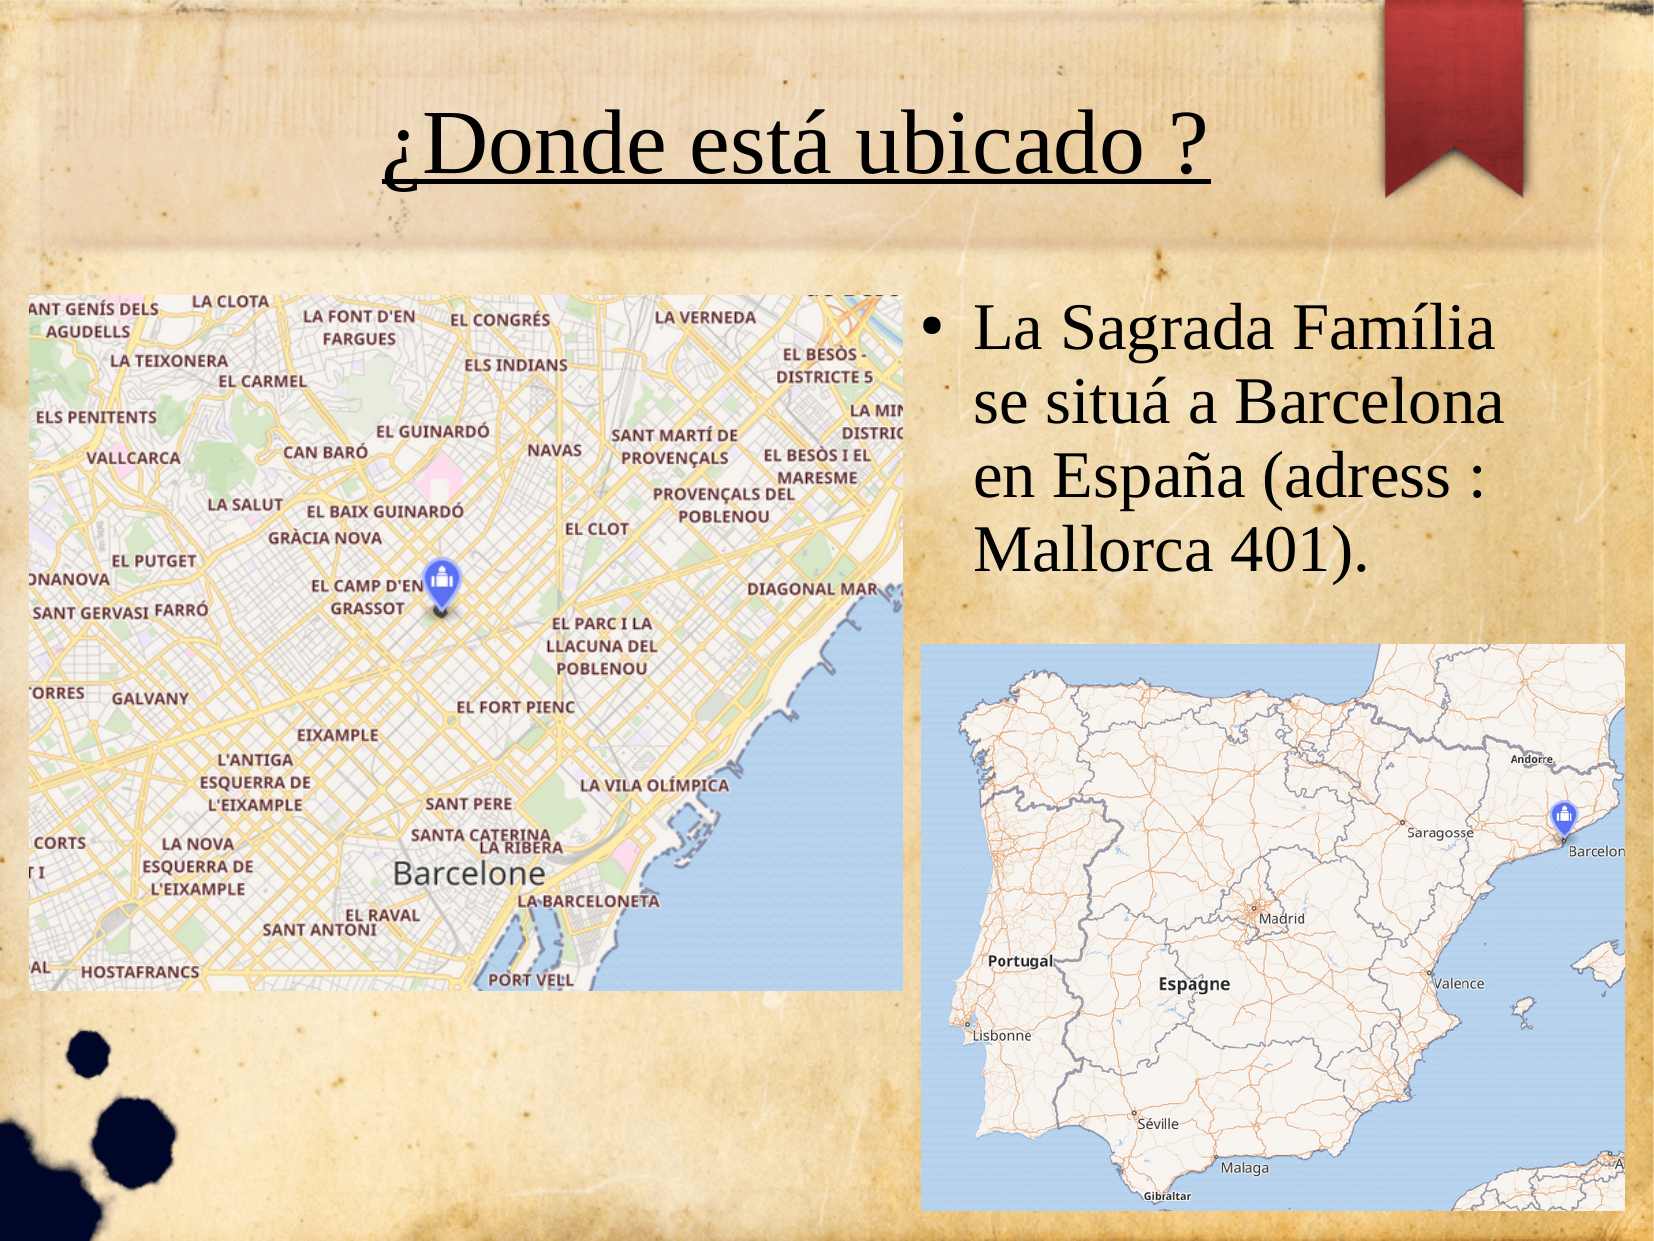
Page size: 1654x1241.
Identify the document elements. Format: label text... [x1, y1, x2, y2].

picture [0, 0, 1654, 1241]
title ¿Donde está ubicado ? [82, 49, 1347, 237]
list La Sagrada Família se situá a Barcelona en España (adress : Mallorca 401). [902, 290, 1538, 1010]
